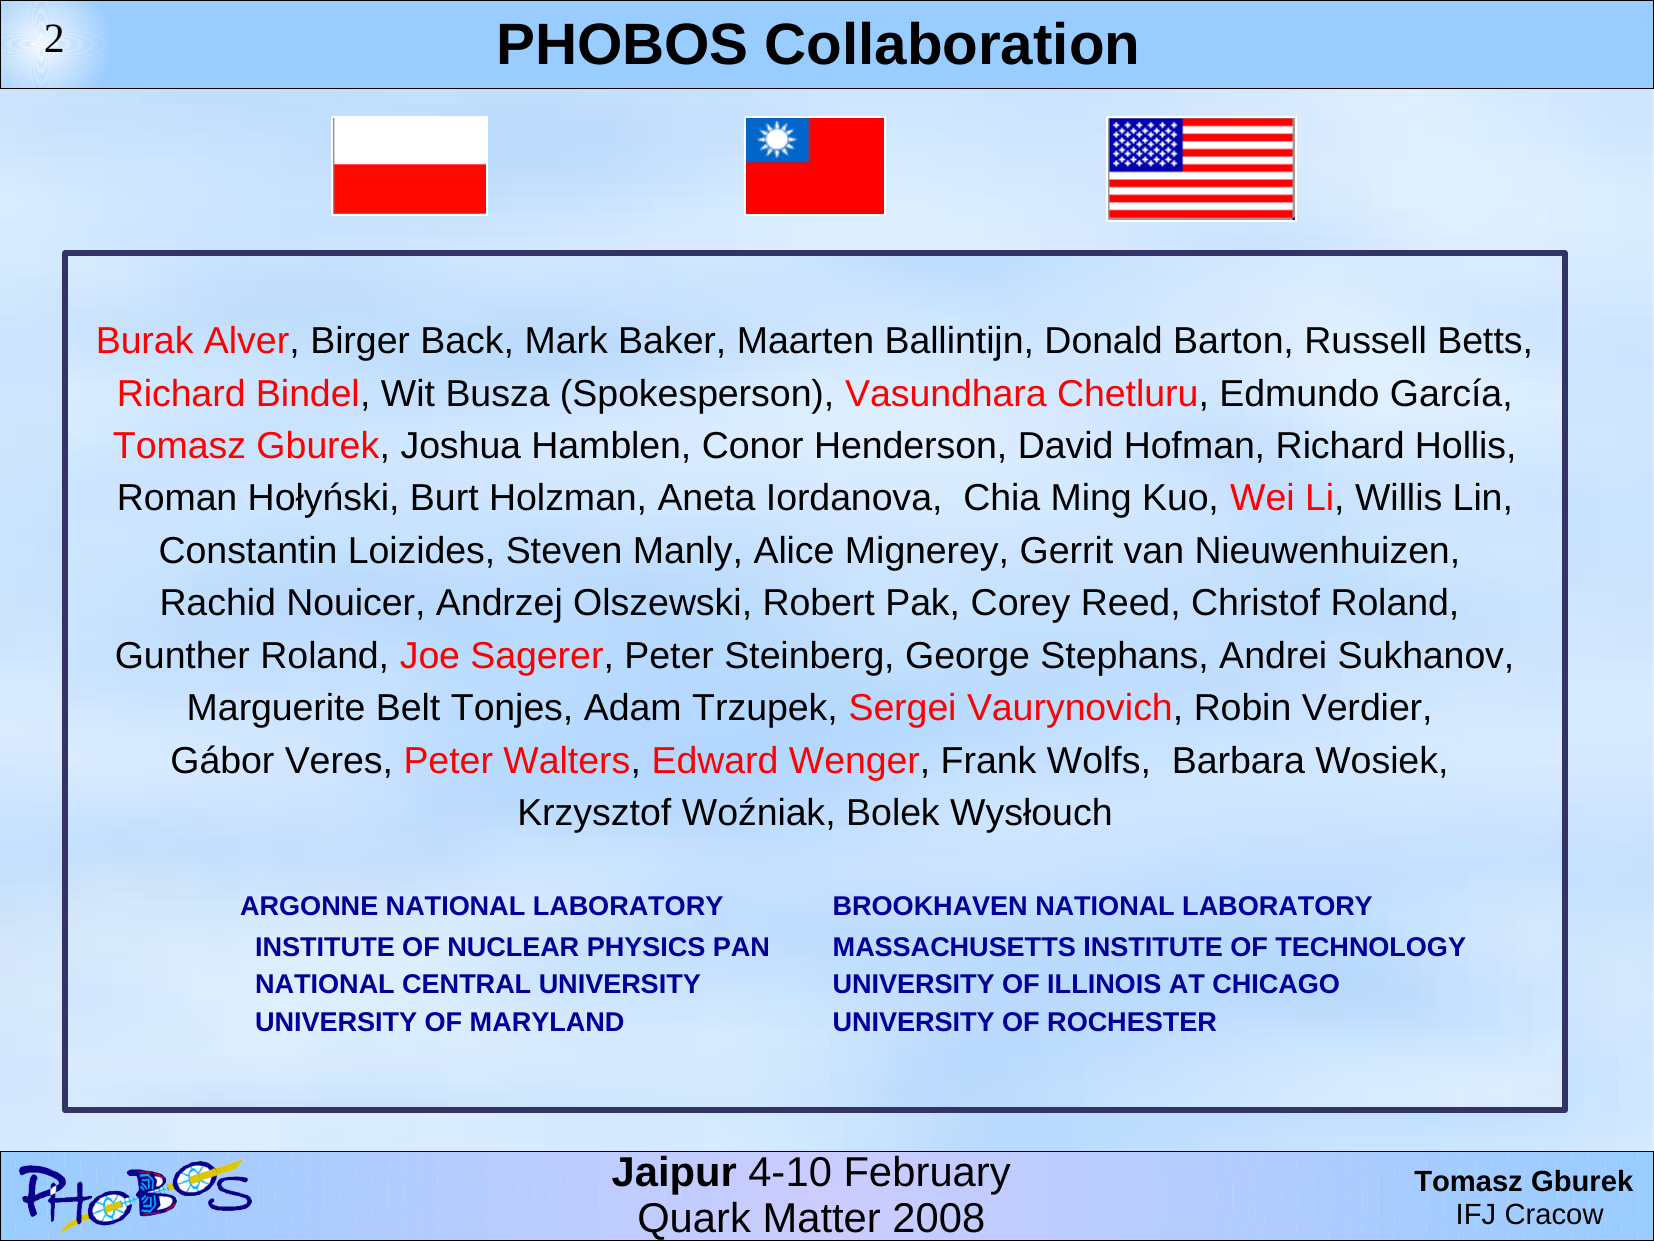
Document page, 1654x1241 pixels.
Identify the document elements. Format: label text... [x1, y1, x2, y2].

text_box Burak Alver, Birger Back, Mark Baker, Maarten Ballintijn, Donald Barton, Russell Betts, Richard Bindel, Wit Busza (Spokesperson), Vasundhara Chetluru, Edmundo García, Tomasz Gburek, Joshua Hamblen, Conor Henderson, David Hofman, Richard Hollis, Roman Hołyński, Burt Holzman, Aneta Iordanova, Chia Ming Kuo, Wei Li, Willis Lin, Constantin Loizides, Steven Manly, Alice Mignerey, Gerrit van Nieuwenhuizen, Rachid Nouicer, Andrzej Olszewski, Robert Pak, Corey Reed, Christof Roland, Gunther Roland, Joe Sagerer, Peter Steinberg, George Stephans, Andrei Sukhanov, Marguerite Belt Tonjes, Adam Trzupek, Sergei Vaurynovich, Robin Verdier, Gábor Veres, Peter Walters, Edward Wenger, Frank Wolfs, Barbara Wosiek, Krzysztof Woźniak, Bolek Wysłouch ARGONNE NATIONAL LABORATORY BROOKHAVEN NATIONAL LABORATORY INSTITUTE OF NUCLEAR PHYSICS PAN MASSACHUSETTS INSTITUTE OF TECHNOLOGY NATIONAL CENTRAL UNIVERSITY UNIVERSITY OF ILLINOIS AT CHICAGO UNIVERSITY OF MARYLAND UNIVERSITY OF ROCHESTER [64, 253, 1565, 1111]
picture [0, 89, 1654, 1241]
title PHOBOS Collaboration [261, 0, 1376, 100]
